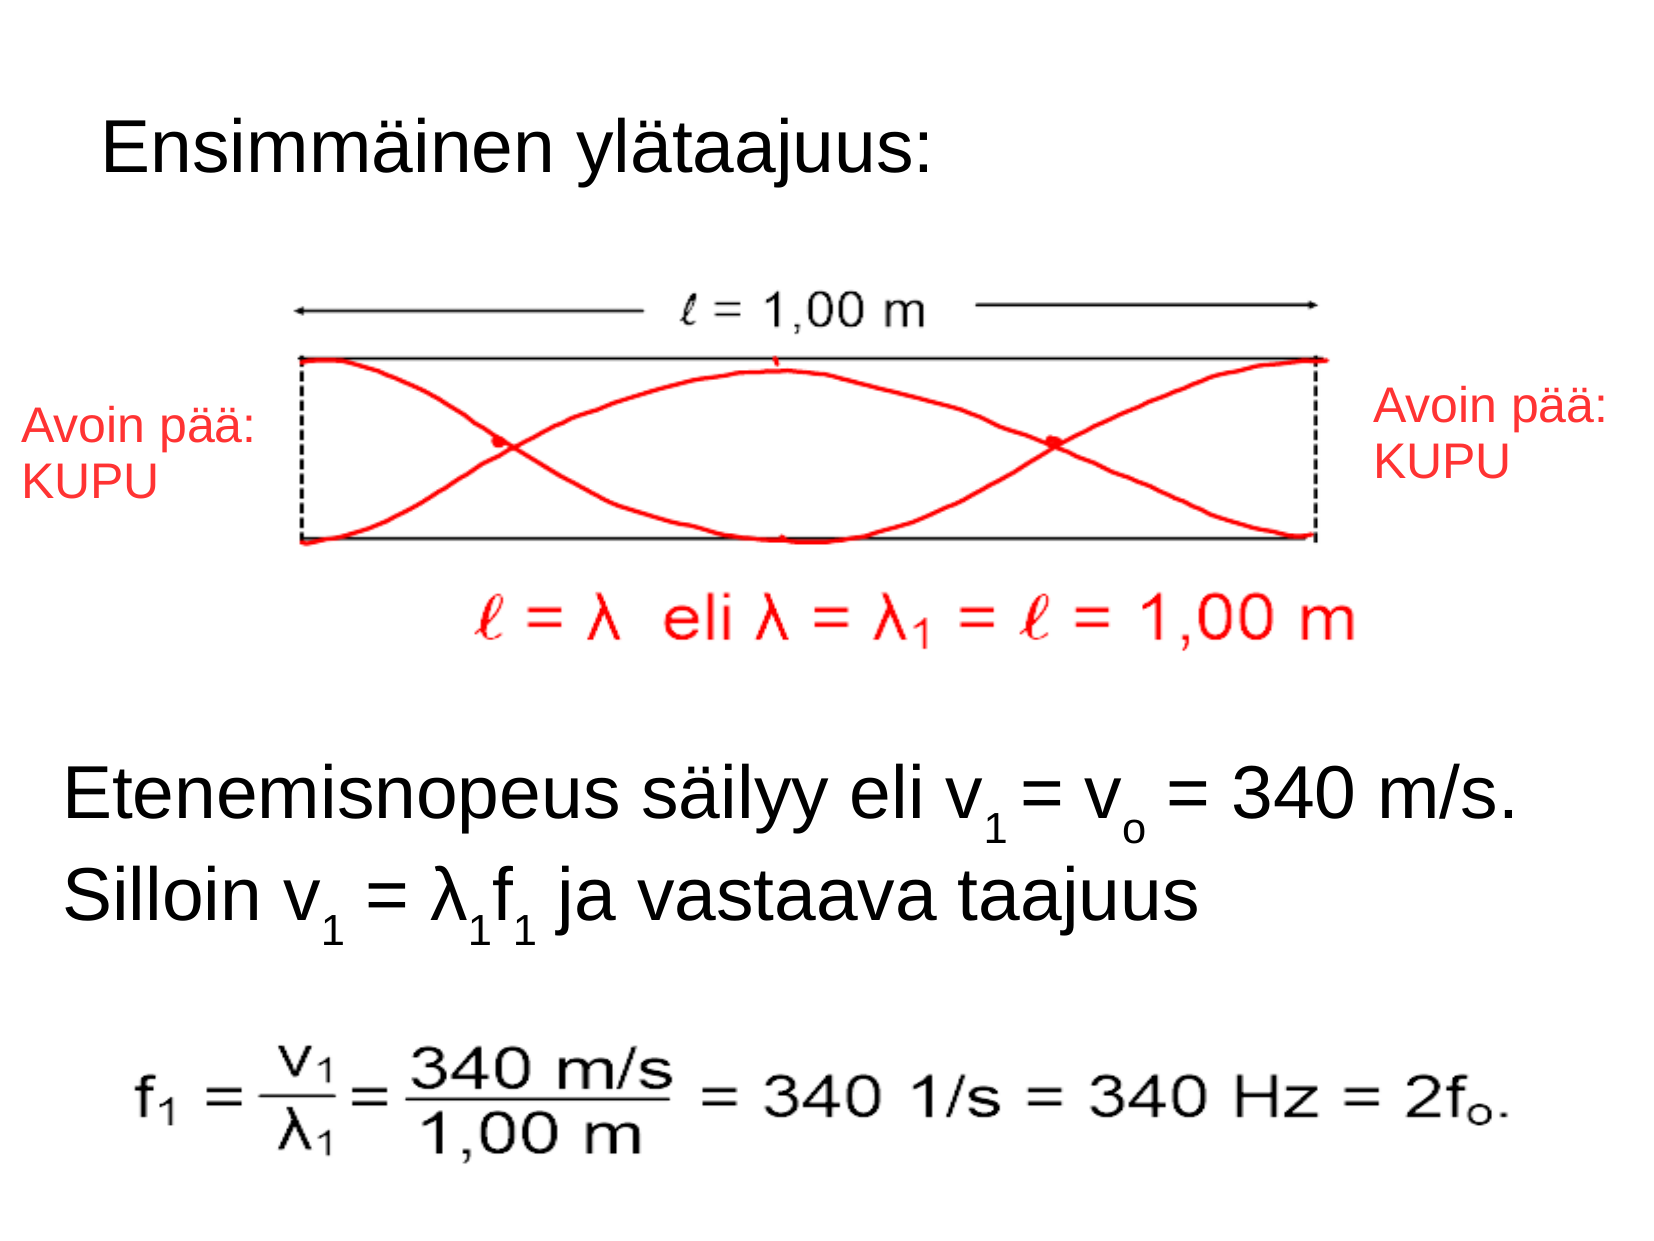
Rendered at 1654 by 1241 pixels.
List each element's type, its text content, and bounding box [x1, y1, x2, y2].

text_box Ensimmäinen ylätaajuus: [86, 96, 1406, 213]
text_box Avoin pää: KUPU [1358, 369, 1624, 497]
text_box Avoin pää: KUPU [6, 389, 272, 517]
picture [248, 238, 1406, 674]
text_box Etenemisnopeus säilyy eli v1 = vo = 340 m/s. Silloin v1 = λ1f1 ja vastaava taajuus [47, 743, 1619, 1004]
picture [70, 992, 1567, 1197]
